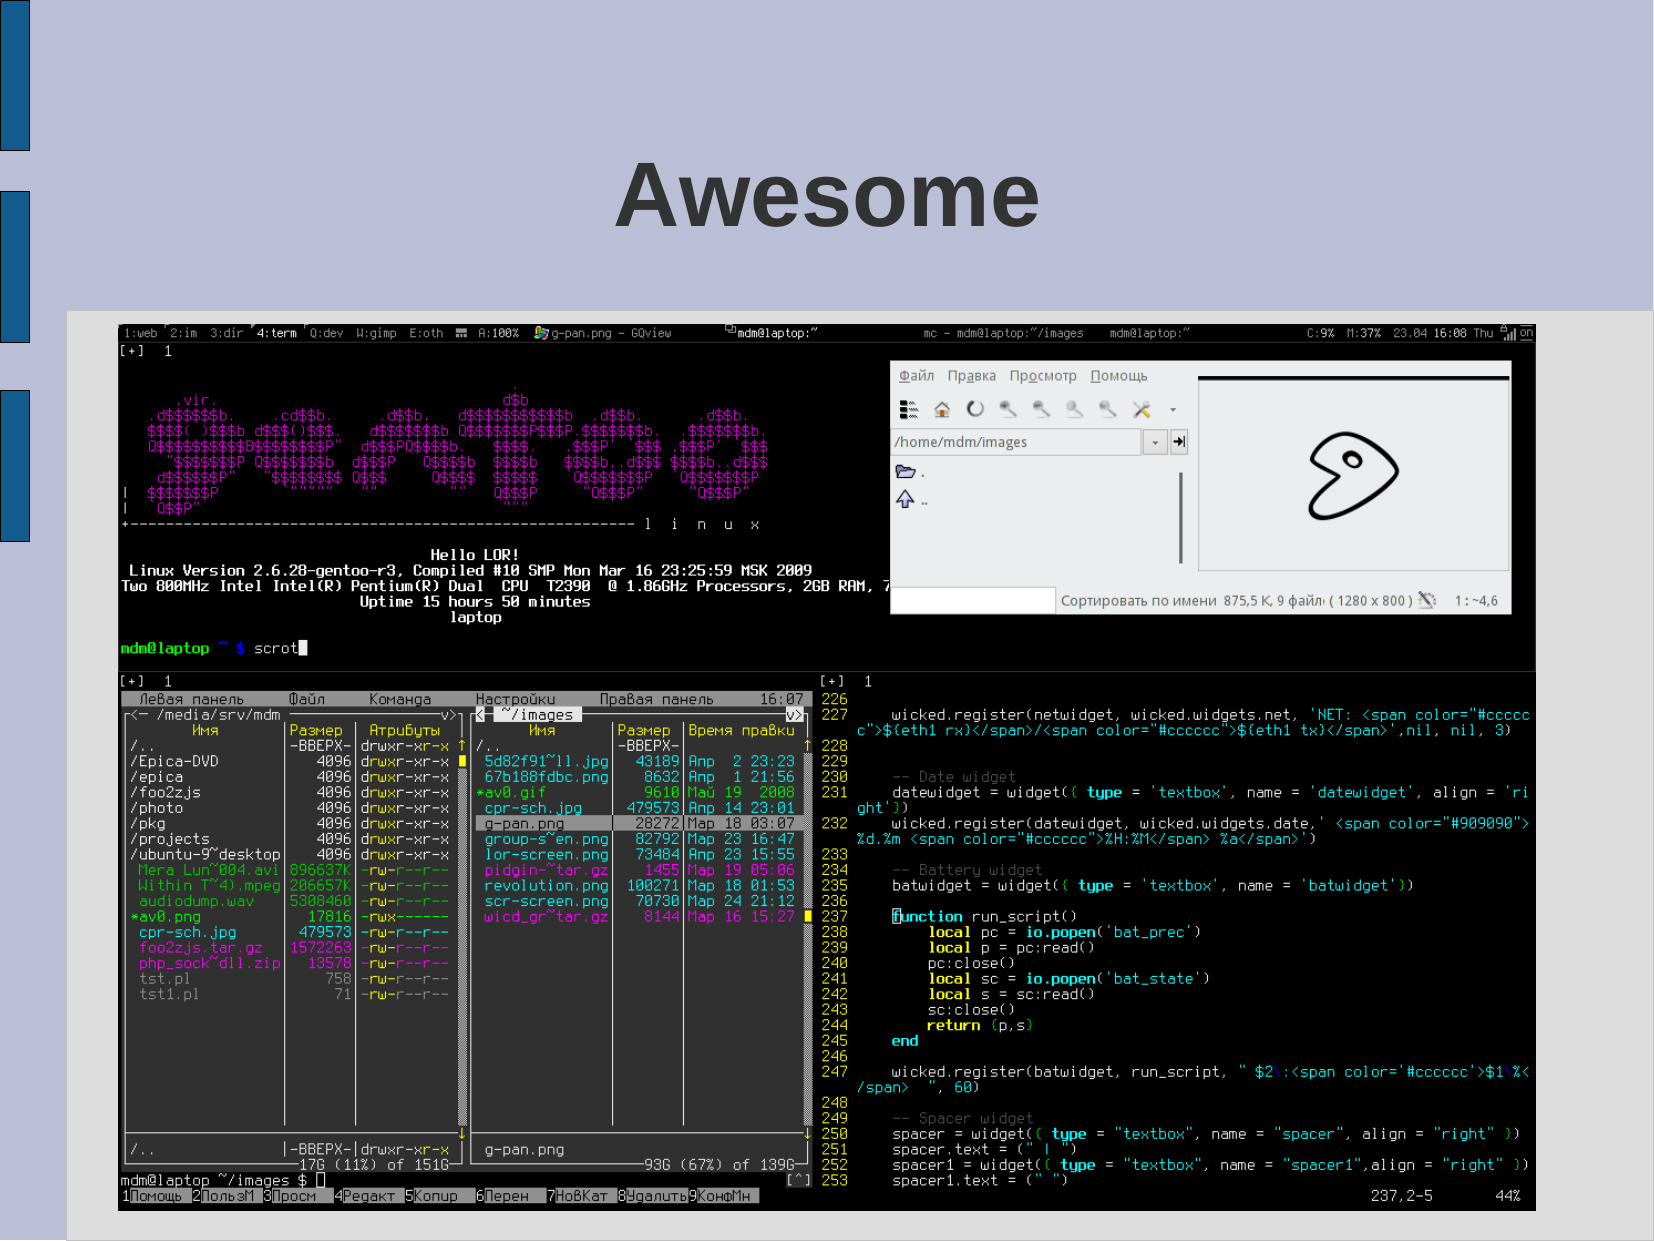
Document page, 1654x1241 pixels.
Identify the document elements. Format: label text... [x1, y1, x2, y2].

picture [118, 324, 1536, 1211]
title Awesome [121, 98, 1534, 291]
